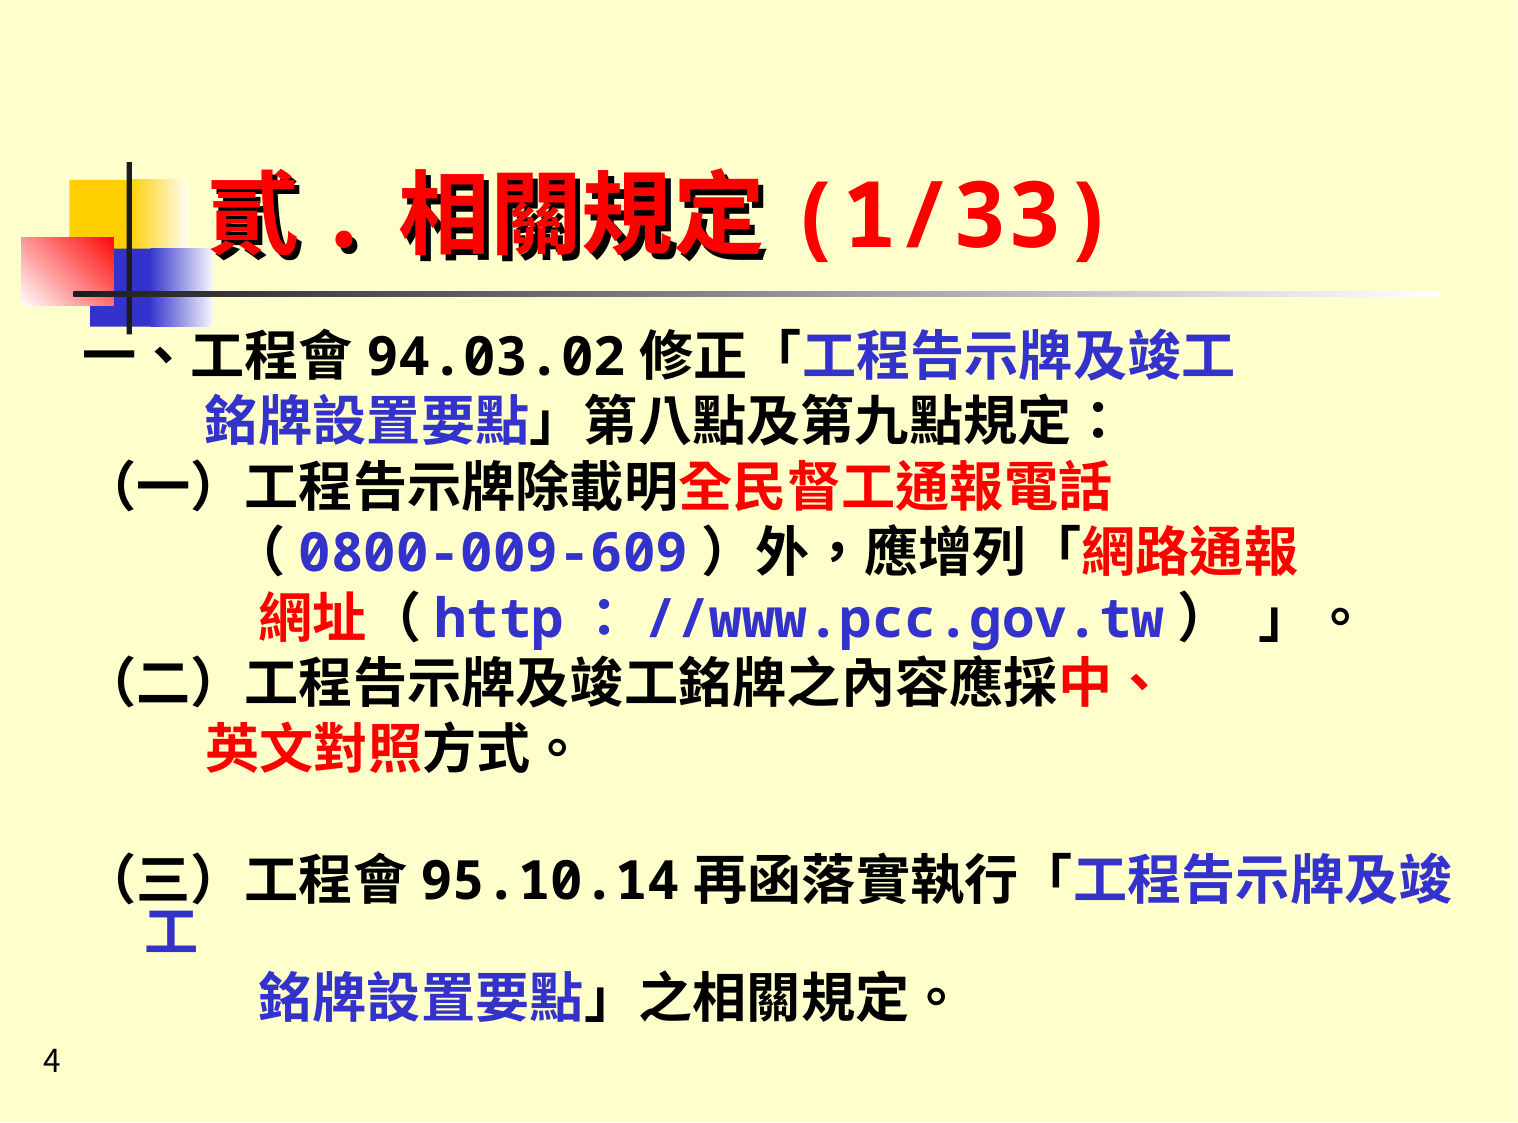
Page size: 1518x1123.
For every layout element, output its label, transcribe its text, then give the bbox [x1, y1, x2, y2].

title 貳.相關規定(1/33) [191, 35, 1485, 275]
text_box <編號> [0, 1032, 78, 1096]
list 一、工程會94.03.02修正「工程告示牌及竣工 銘牌設置要點」第八點及第九點規定： （一）工程告示牌除載明全民督工通報電話 （0800-009-609）外，應增列「網路通報 網址（http：//www.pcc.gov.tw） 」。 （二）工程告示牌及竣工銘牌之內容應採中、 英文對照方式。 （三）工程會95.10.14再函落實執行「工程告示牌及竣工 銘牌設置要點」之相關規定。 [65, 325, 1487, 1045]
